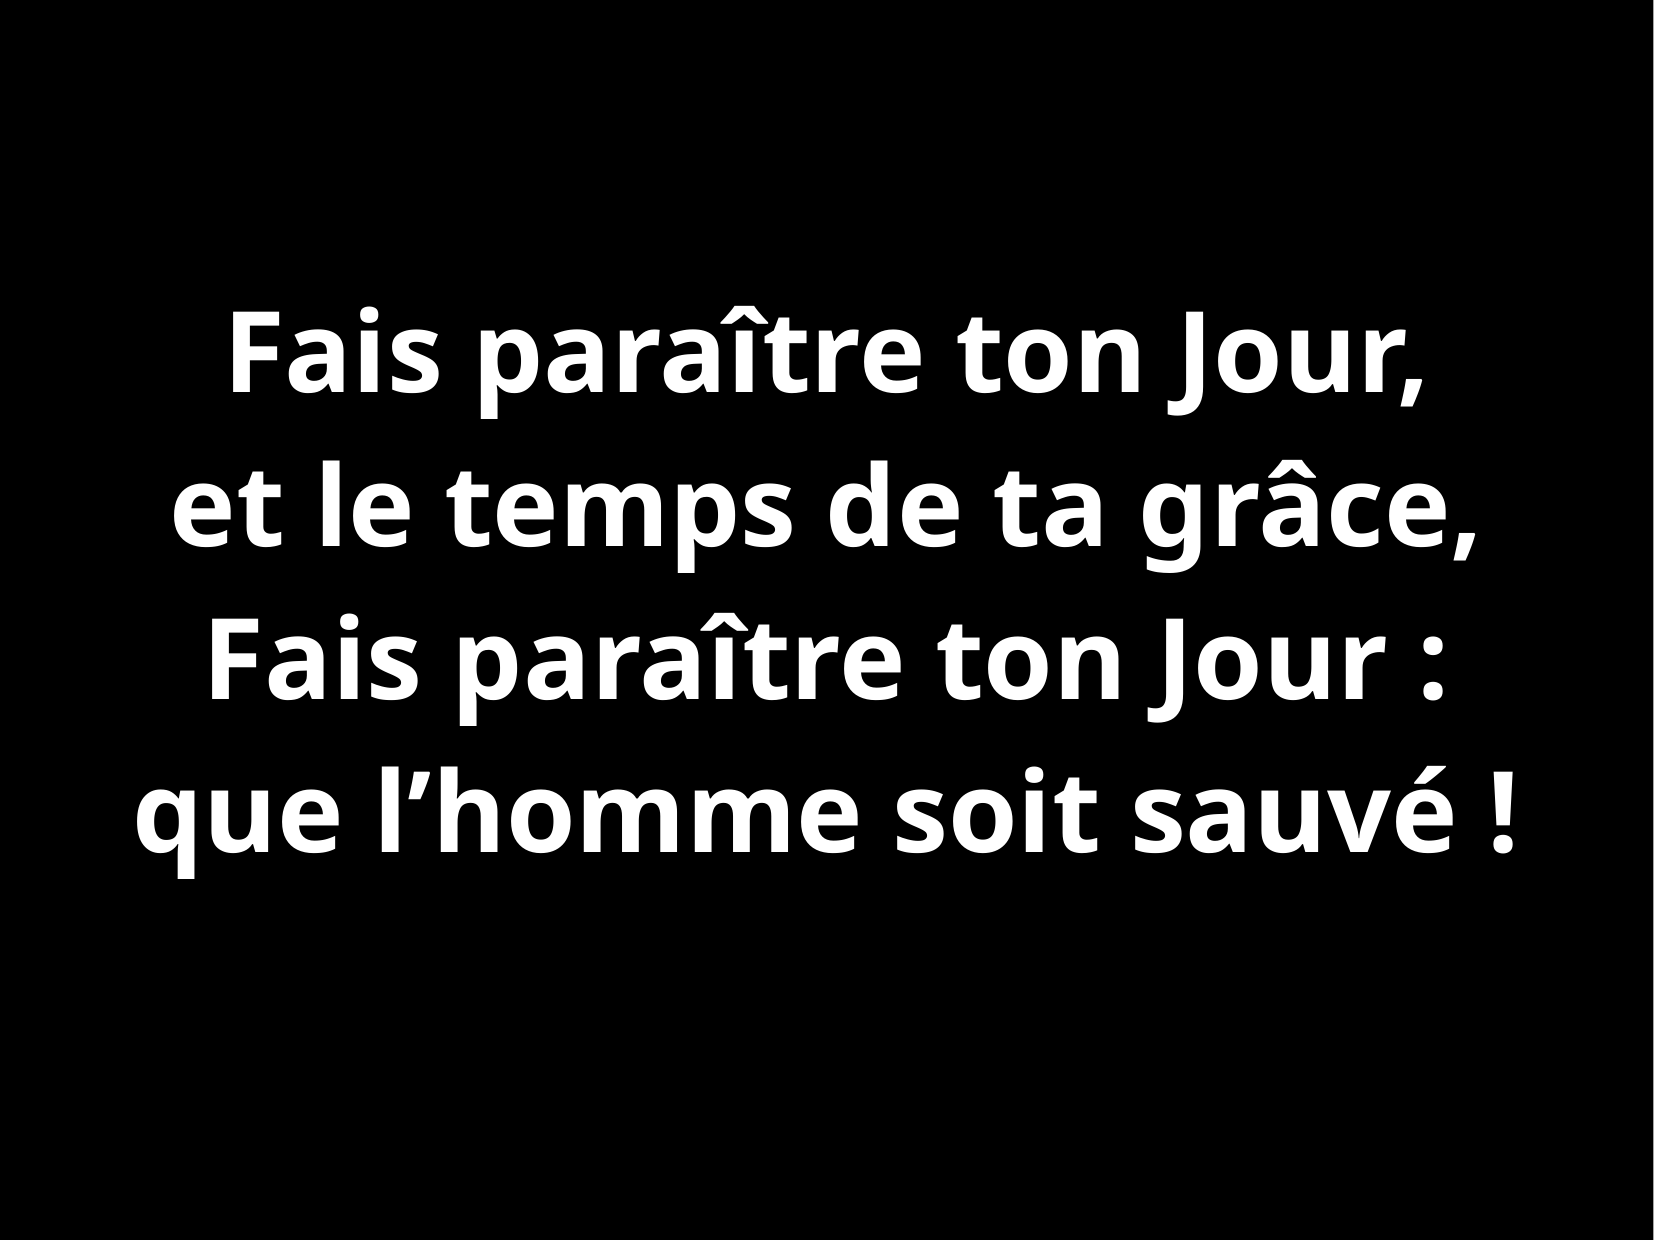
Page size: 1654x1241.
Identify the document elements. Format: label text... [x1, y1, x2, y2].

subtitle Fais paraître ton Jour, et le temps de ta grâce, Fais paraître ton Jour : que l’homme soit sauvé ! [82, 49, 1571, 1109]
